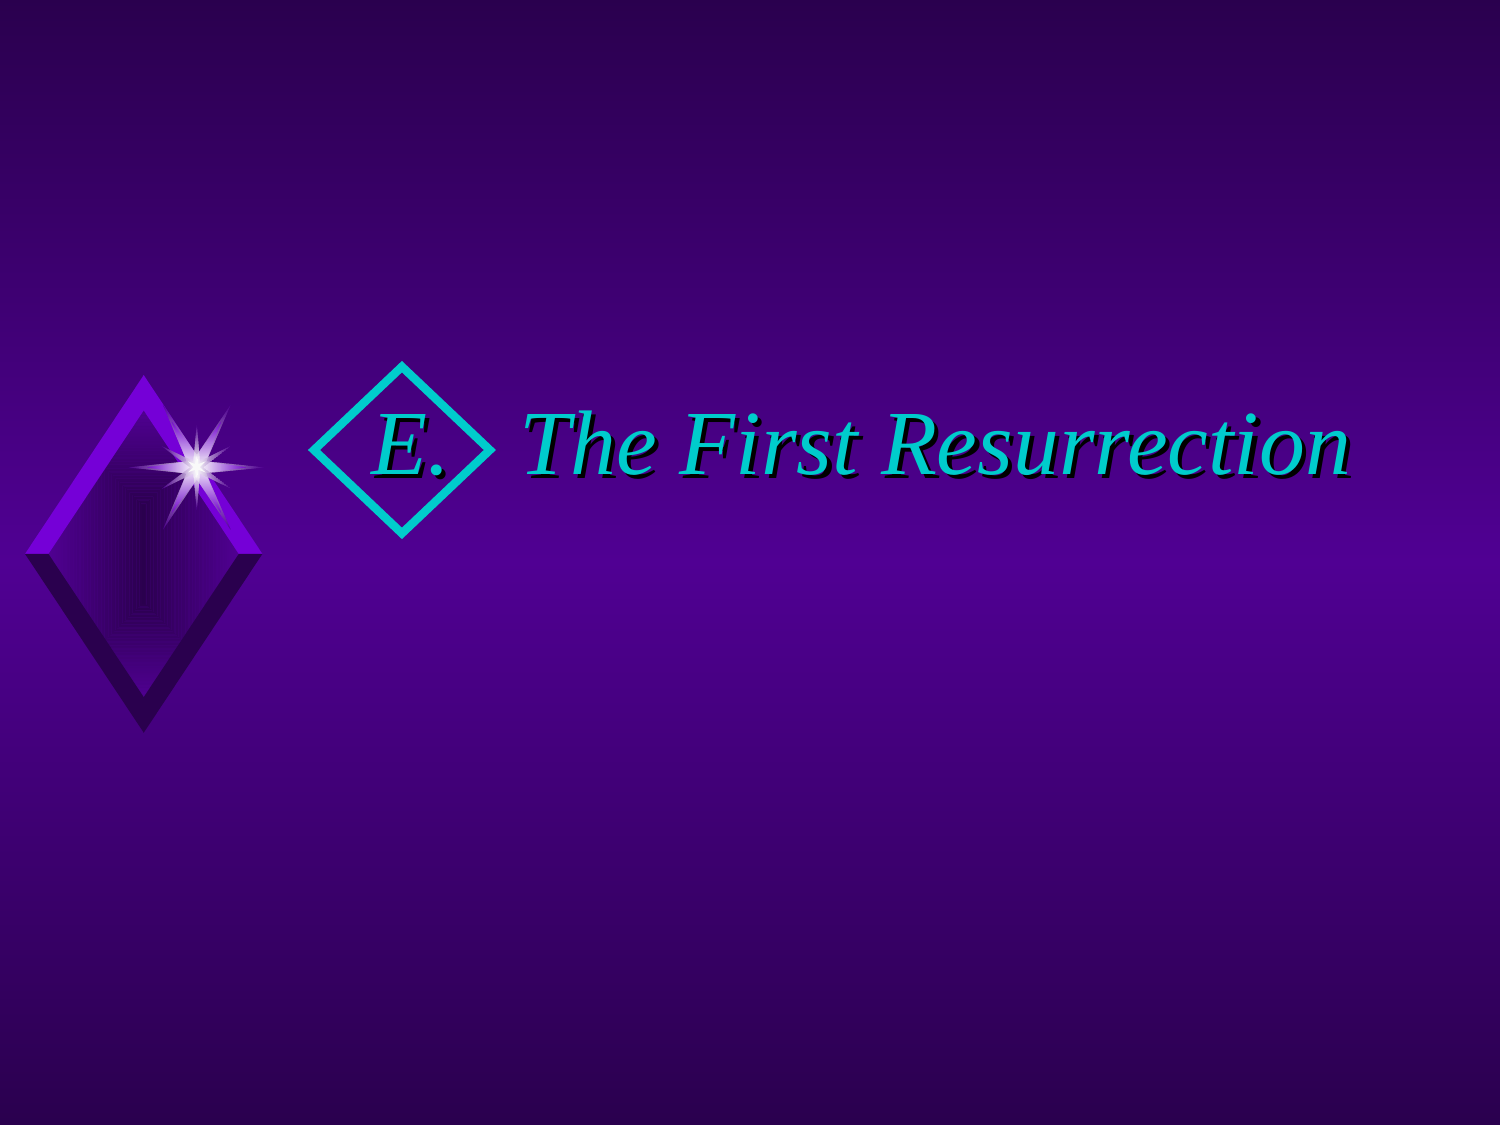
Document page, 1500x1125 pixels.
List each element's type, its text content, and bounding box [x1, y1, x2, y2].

title E. The First Resurrection [224, 349, 1500, 538]
title E. The First Resurrection [322, 374, 482, 526]
